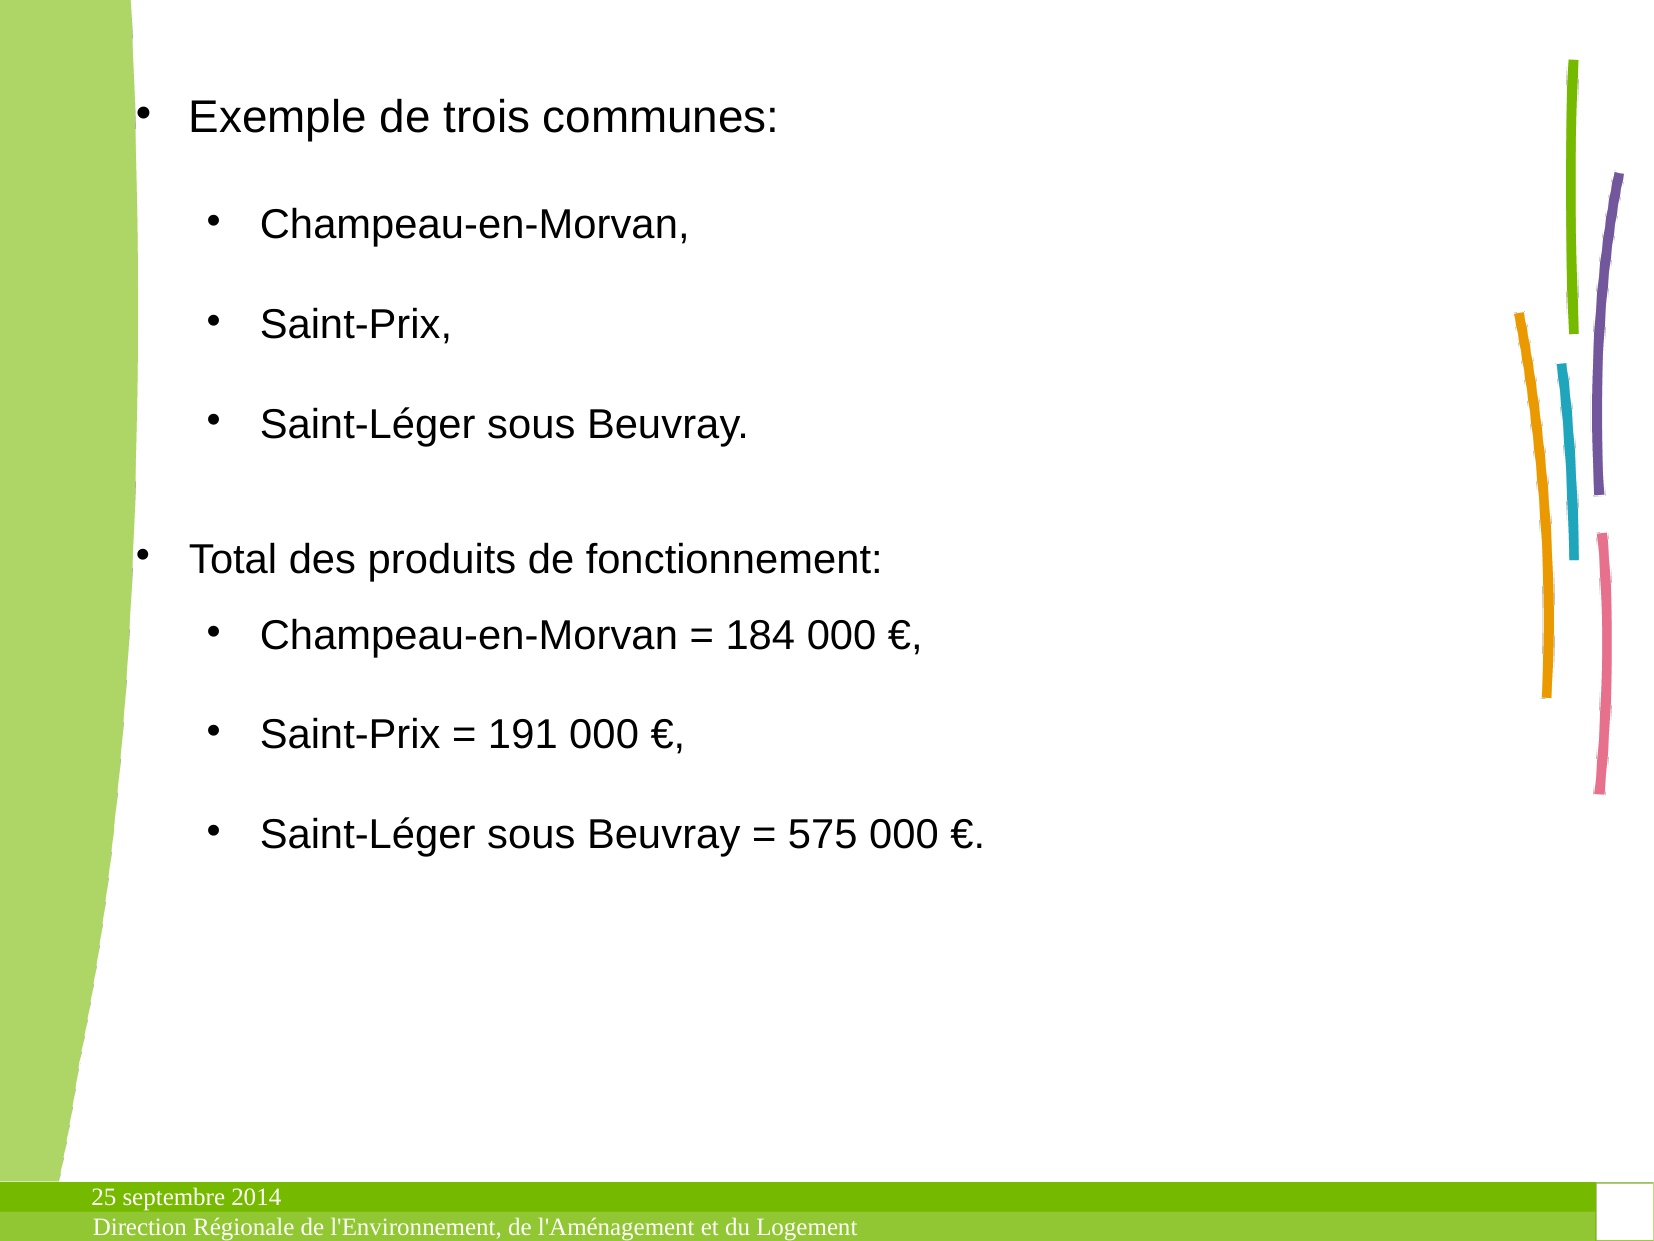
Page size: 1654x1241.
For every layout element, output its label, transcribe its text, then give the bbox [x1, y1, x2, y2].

list Exemple de trois communes: Champeau-en-Morvan, Saint-Prix, Saint-Léger sous Beuvray. Total des produits de fonctionnement: Champeau-en-Morvan = 184 000 €, Saint-Prix = 191 000 €, Saint-Léger sous Beuvray = 575 000 €. [118, 88, 1571, 1094]
picture [0, 0, 1654, 1241]
